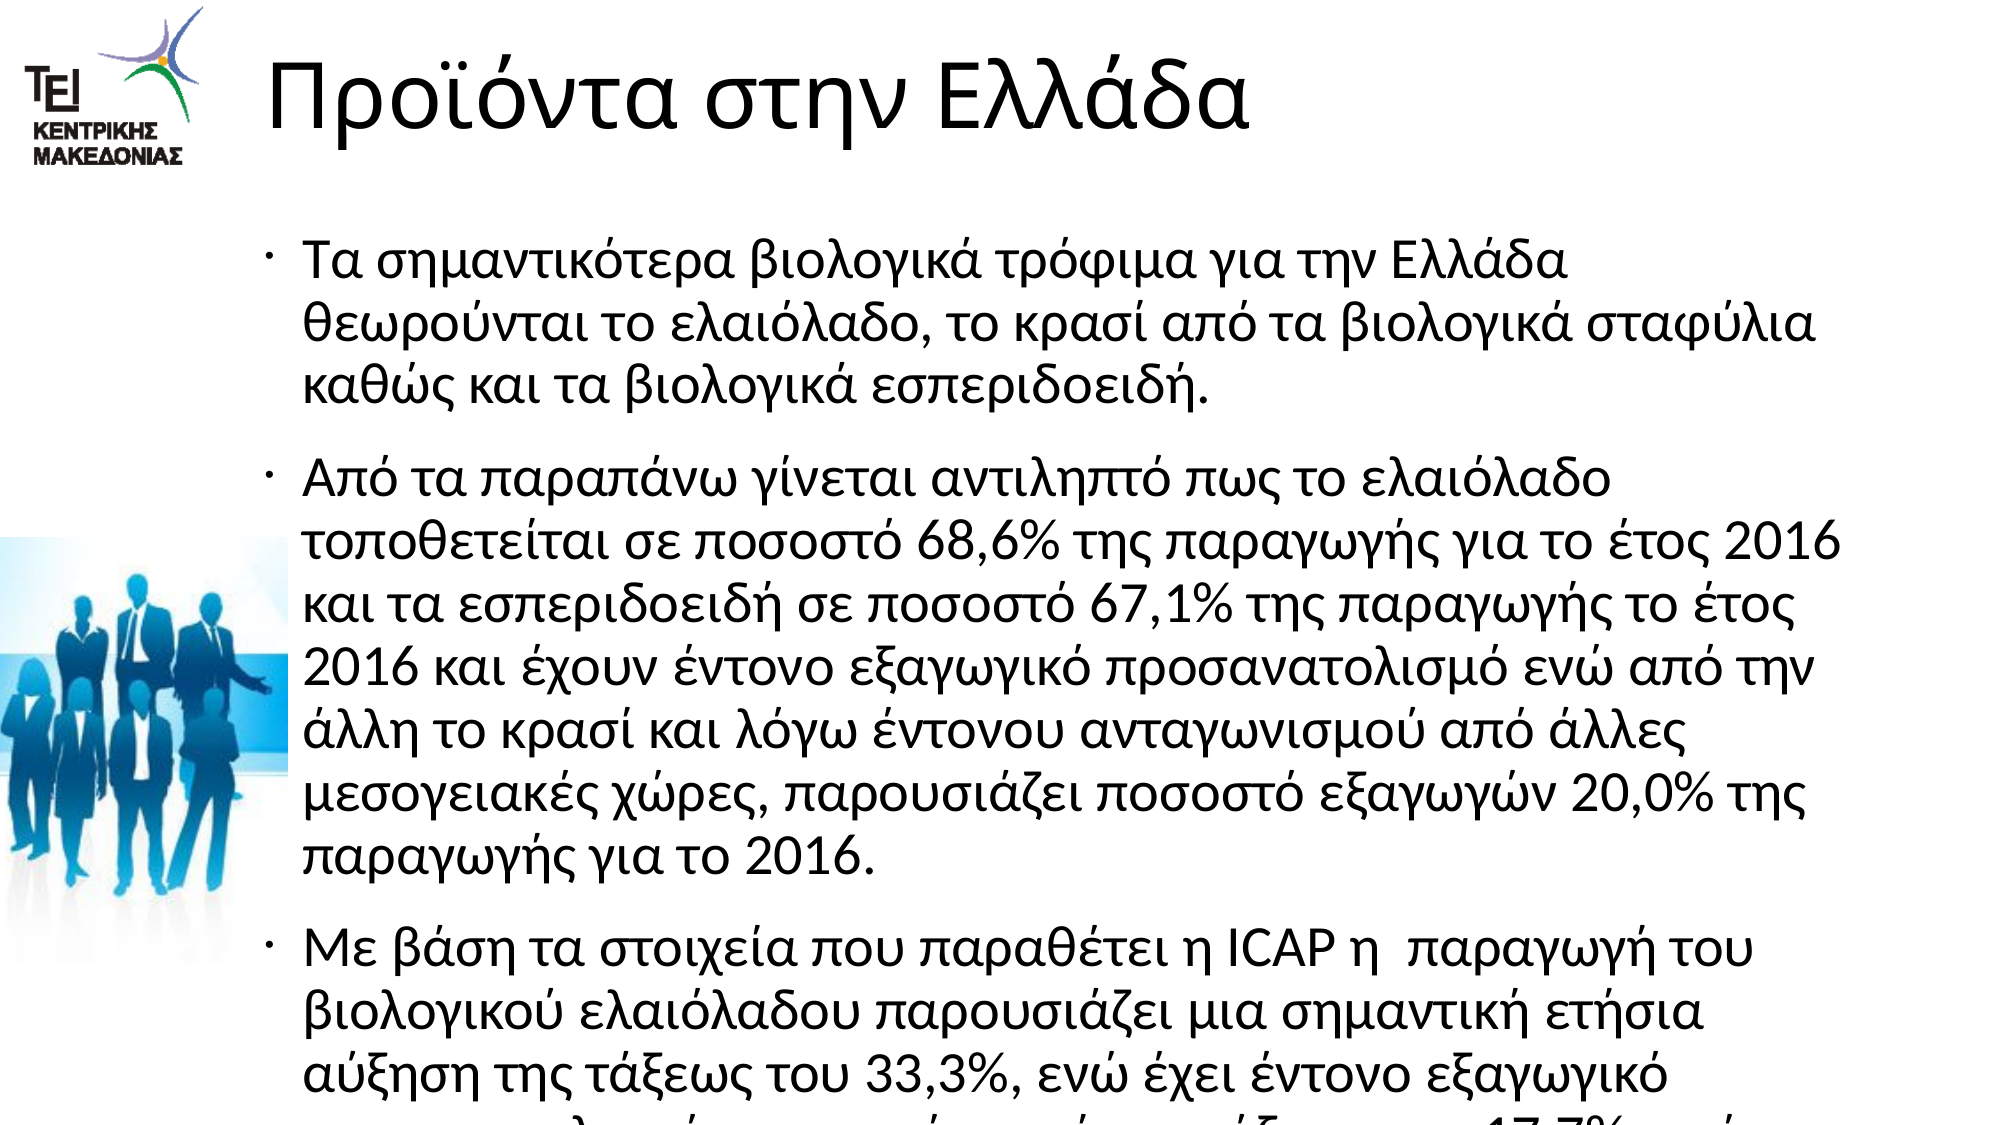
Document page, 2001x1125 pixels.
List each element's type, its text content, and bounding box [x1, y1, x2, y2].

title Προϊόντα στην Ελλάδα [249, 41, 1863, 192]
list Τα σημαντικότερα βιολογικά τρόφιμα για την Ελλάδα θεωρούνται το ελαιόλαδο, το κρασί από τα βιολογικά σταφύλια καθώς και τα βιολογικά εσπεριδοειδή. Από τα παραπάνω γίνεται αντιληπτό πως το ελαιόλαδο τοποθετείται σε ποσοστό 68,6% της παραγωγής για το έτος 2016 και τα εσπεριδοειδή σε ποσοστό 67,1% της παραγωγής το έτος 2016 και έχουν έντονο εξαγωγικό προσανατολισμό ενώ από την άλλη το κρασί και λόγω έντονου ανταγωνισμού από άλλες μεσογειακές χώρες, παρουσιάζει ποσοστό εξαγωγών 20,0% της παραγωγής για το 2016. Με βάση τα στοιχεία που παραθέτει η ICAP η παραγωγή του βιολογικού ελαιόλαδου παρουσιάζει μια σημαντική ετήσια αύξηση της τάξεως του 33,3%, ενώ έχει έντονο εξαγωγικό προσανατολισμό με μια μέση ετήσια αύξηση του 17.7%, ενώ η εγχώρια κατανάλωση παρουσιάζει και εκείνη μια μέση ετήσια αύξηση του ποσοστού 21,3%. Οι κυριότερες βέβαια χώρες προορισμού είναι αυτές της Δυτικής και Βόρειας Ευρώπης, της Βόρειας Αμερικής ενώ τα τελευταία χρόνια παρουσιάζει έντονο ενδιαφέρον και η χώρα της Ιαπωνίας. [249, 220, 1863, 994]
picture [0, 537, 249, 963]
picture [0, 0, 135, 169]
